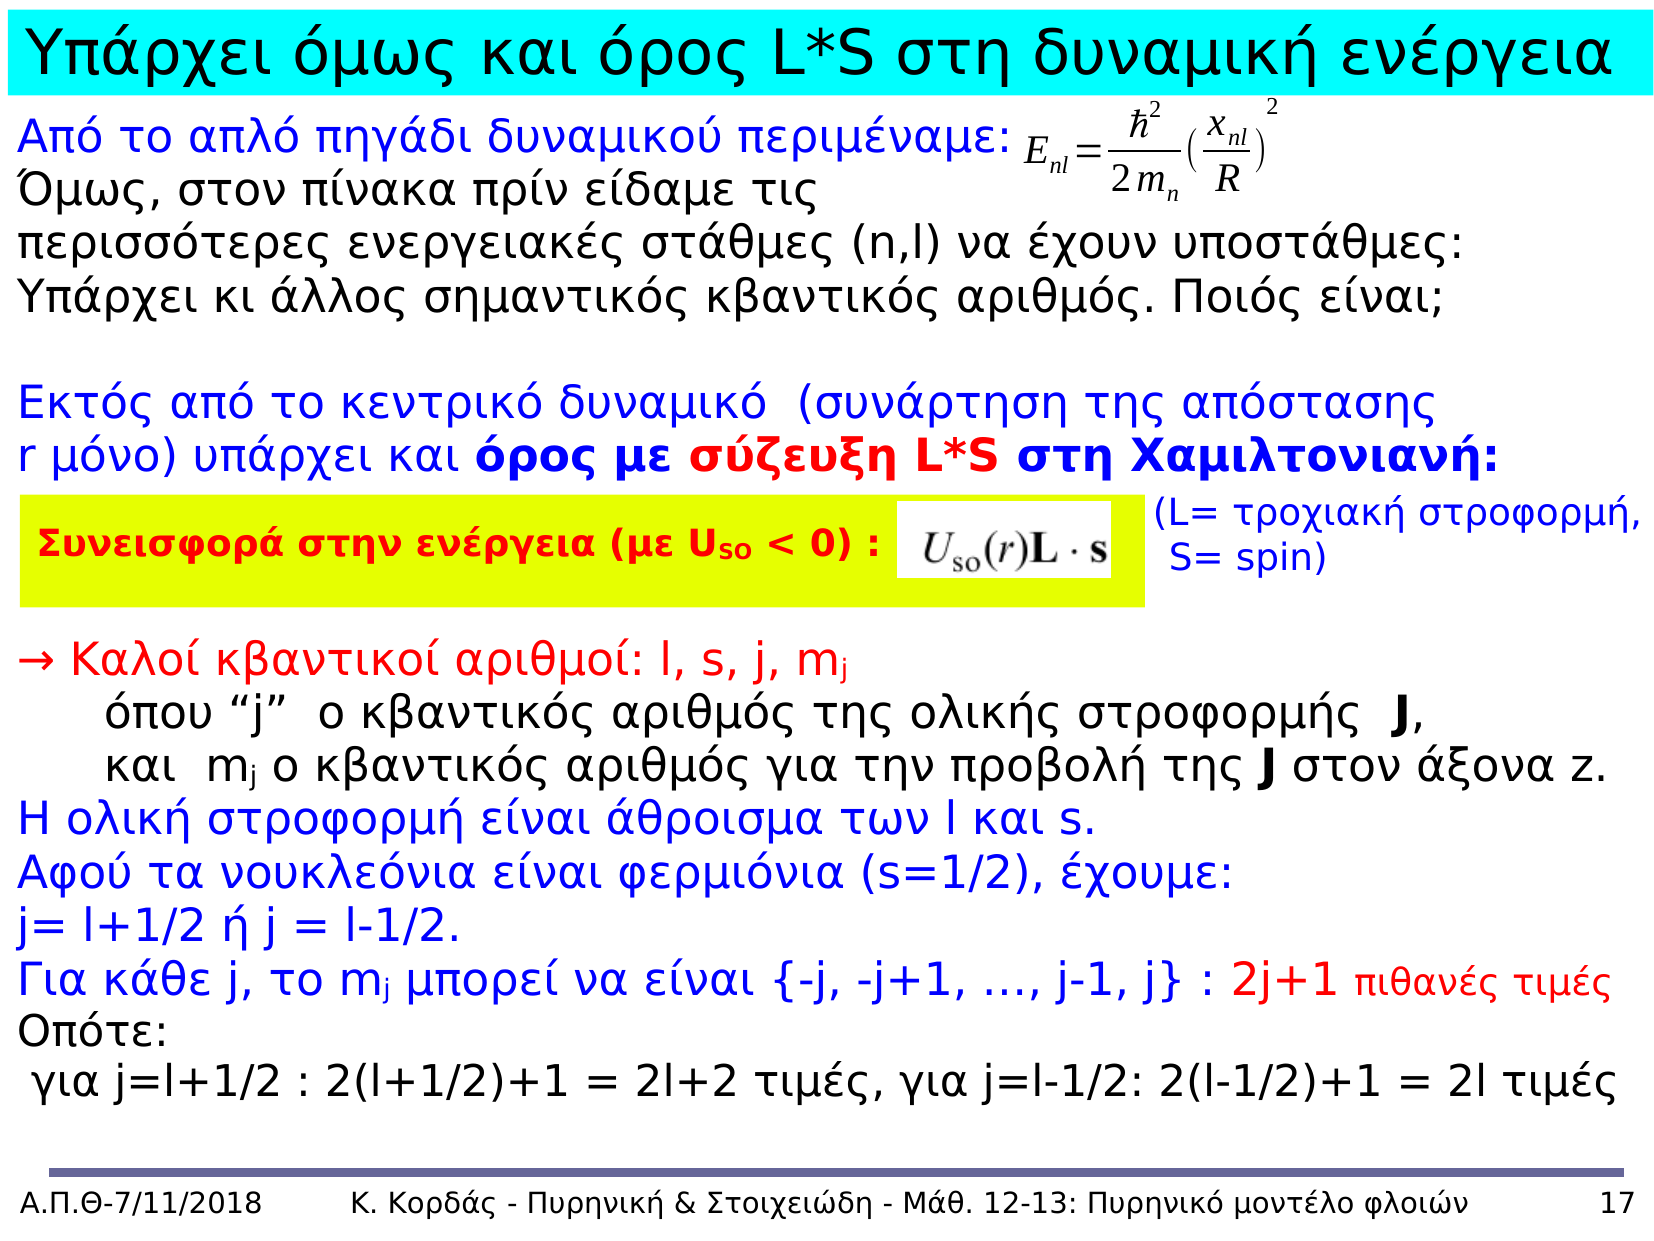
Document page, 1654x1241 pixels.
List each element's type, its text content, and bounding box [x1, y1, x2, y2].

text_box Από το απλό πηγάδι δυναμικού περιμέναμε: Όμως, στον πίνακα πρίν είδαμε τις περισσότερες ενεργειακές στάθμες (n,l) να έχουν υποστάθμες: Υπάρχει κι άλλος σημαντικός κβαντικός αριθμός. Ποιός είναι; Εκτός από το κεντρικό δυναμικό (συνάρτηση της απόστασης r μόνο) υπάρχει και όρος με σύζευξη L*S στη Χαμιλτονιανή: (L= τροχιακή στροφορμή, S= spin) → Καλοί κβαντικοί αριθμοί: l, s, j, mj όπου “j” o κβαντικός αριθμός της ολικής στροφορμής J, και mj o κβαντικός αριθμός για την προβολή της J στον άξονα z. H ολική στροφορμή είναι άθροισμα των l και s. Αφού τα νουκλεόνια είναι φερμιόνια (s=1/2), έχουμε: j= l+1/2 ή j = l-1/2. Για κάθε j, τo mj μπορεί να είναι {-j, -j+1, …, j-1, j} : 2j+1 πιθανές τιμές Οπότε: για j=l+1/2 : 2(l+1/2)+1 = 2l+2 τιμές, για j=l-1/2: 2(l-1/2)+1 = 2l τιμές [2, 102, 1654, 1215]
title Υπάρχει όμως και όρος L*S στη δυναμική ενέργεια [7, 9, 1654, 96]
text_box [19, 494, 1145, 608]
chart [1011, 91, 1289, 208]
text_box Συνεισφορά στην ενέργεια (με USO < 0) : [21, 514, 911, 586]
picture [897, 501, 1111, 578]
